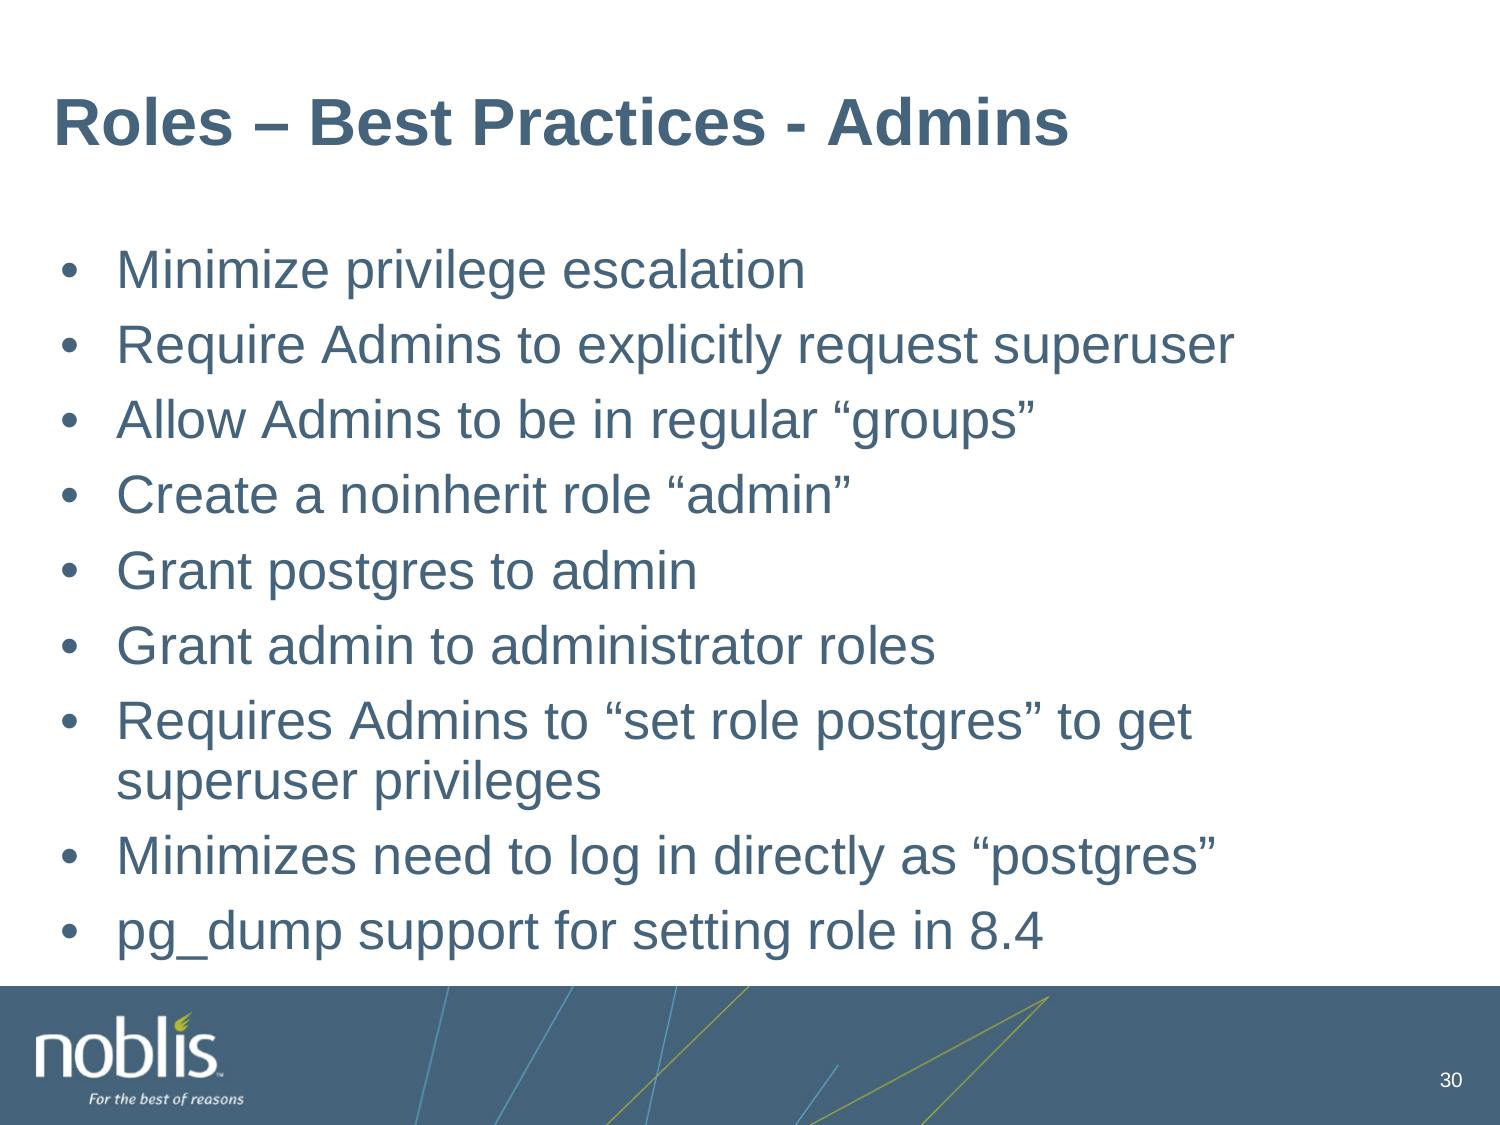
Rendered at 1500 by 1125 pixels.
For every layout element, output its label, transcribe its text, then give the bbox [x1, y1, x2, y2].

title Roles – Best Practices - Admins [53, 38, 1438, 211]
picture [0, 986, 1500, 1125]
list Minimize privilege escalation Require Admins to explicitly request superuser Allow Admins to be in regular “groups” Create a noinherit role “admin” Grant postgres to admin Grant admin to administrator roles Requires Admins to “set role postgres” to get superuser privileges Minimizes need to log in directly as “postgres” pg_dump support for setting role in 8.4 [60, 239, 1437, 968]
